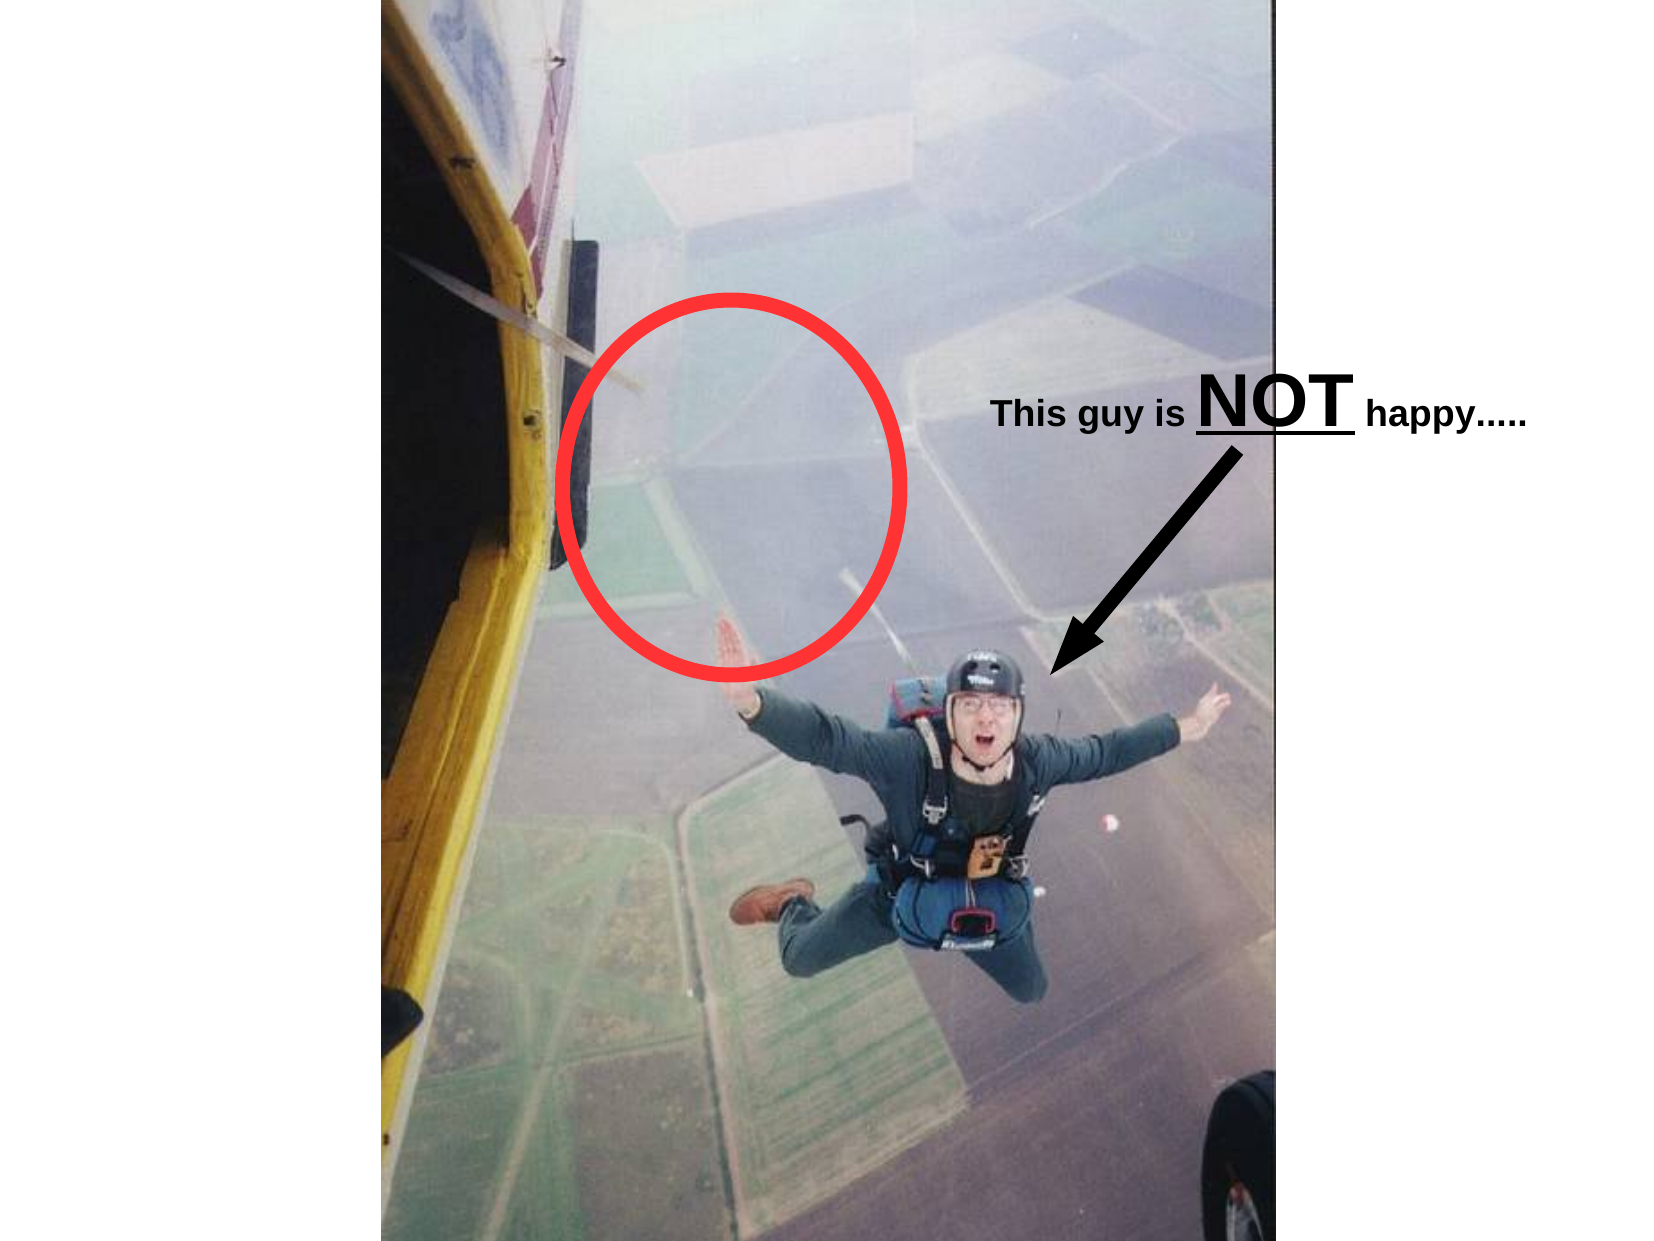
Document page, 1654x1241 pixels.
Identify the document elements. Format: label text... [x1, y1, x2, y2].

picture [381, 0, 1276, 1241]
text_box This guy is NOT happy..... [975, 351, 1613, 451]
